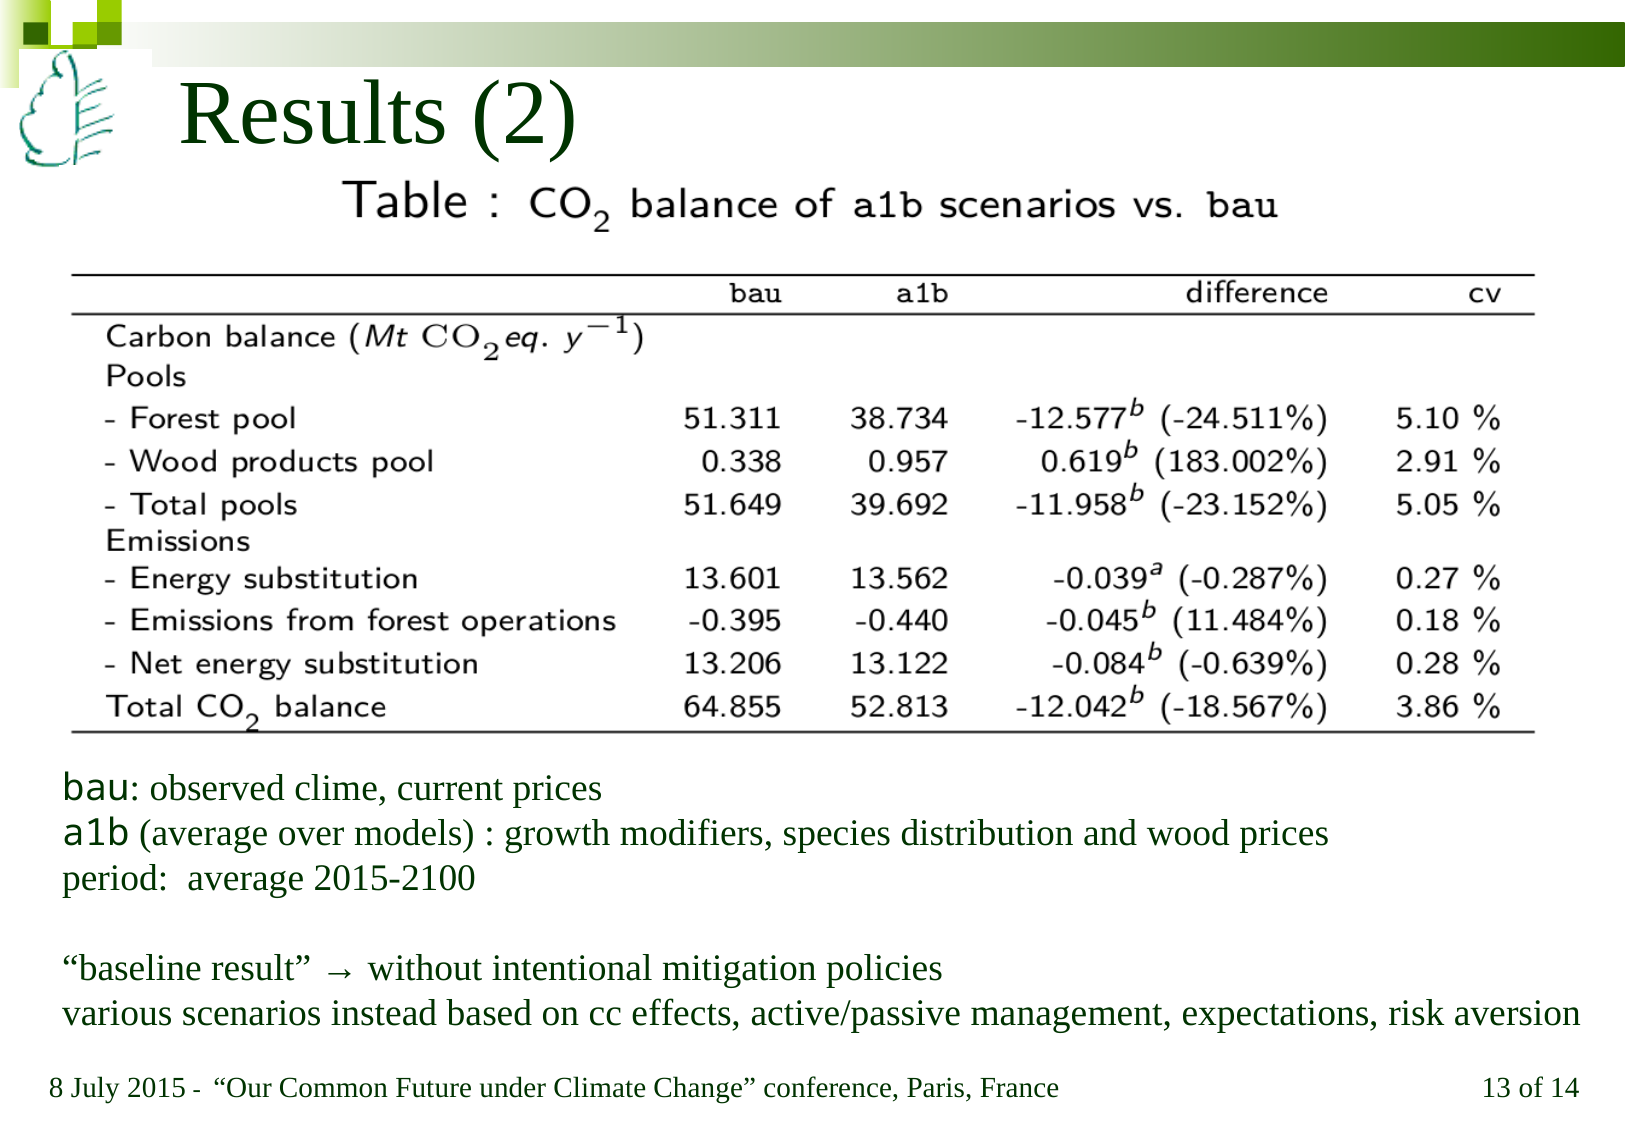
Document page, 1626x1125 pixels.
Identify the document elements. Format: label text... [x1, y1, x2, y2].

title Results (2) [163, 0, 1626, 225]
picture [19, 49, 1548, 745]
text_box bau: observed clime, current prices a1b (average over models) : growth modifiers, species distribution and wood prices period: average 2015-2100 “baseline result” → without intentional mitigation policies various scenarios instead based on cc effects, active/passive management, expectations, risk aversion [47, 755, 1626, 1041]
